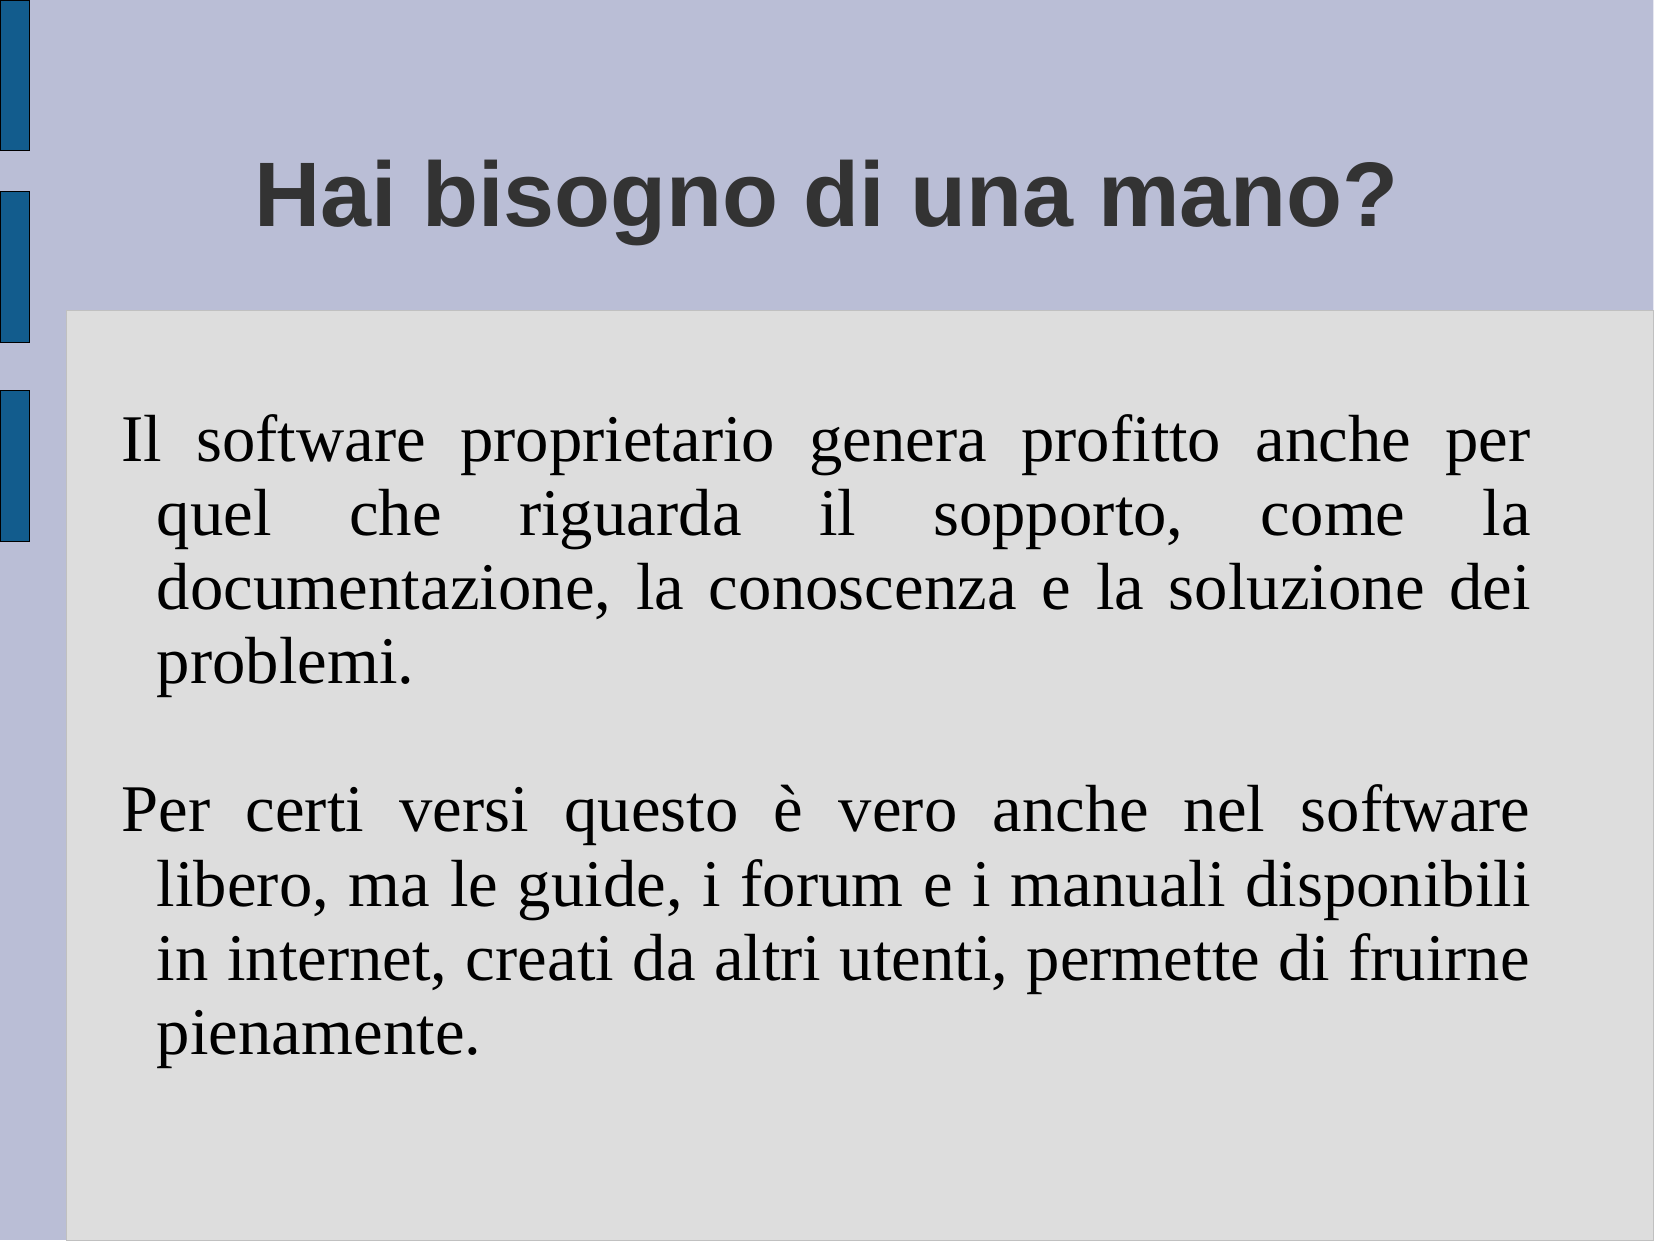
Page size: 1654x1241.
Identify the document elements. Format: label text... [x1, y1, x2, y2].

subtitle Il software proprietario genera profitto anche per quel che riguarda il sopporto, come la documentazione, la conoscenza e la soluzione dei problemi. Per certi versi questo è vero anche nel software libero, ma le guide, i forum e i manuali disponibili in internet, creati da altri utenti, permette di fruirne pienamente. [121, 352, 1534, 1119]
title Hai bisogno di una mano? [121, 98, 1534, 291]
